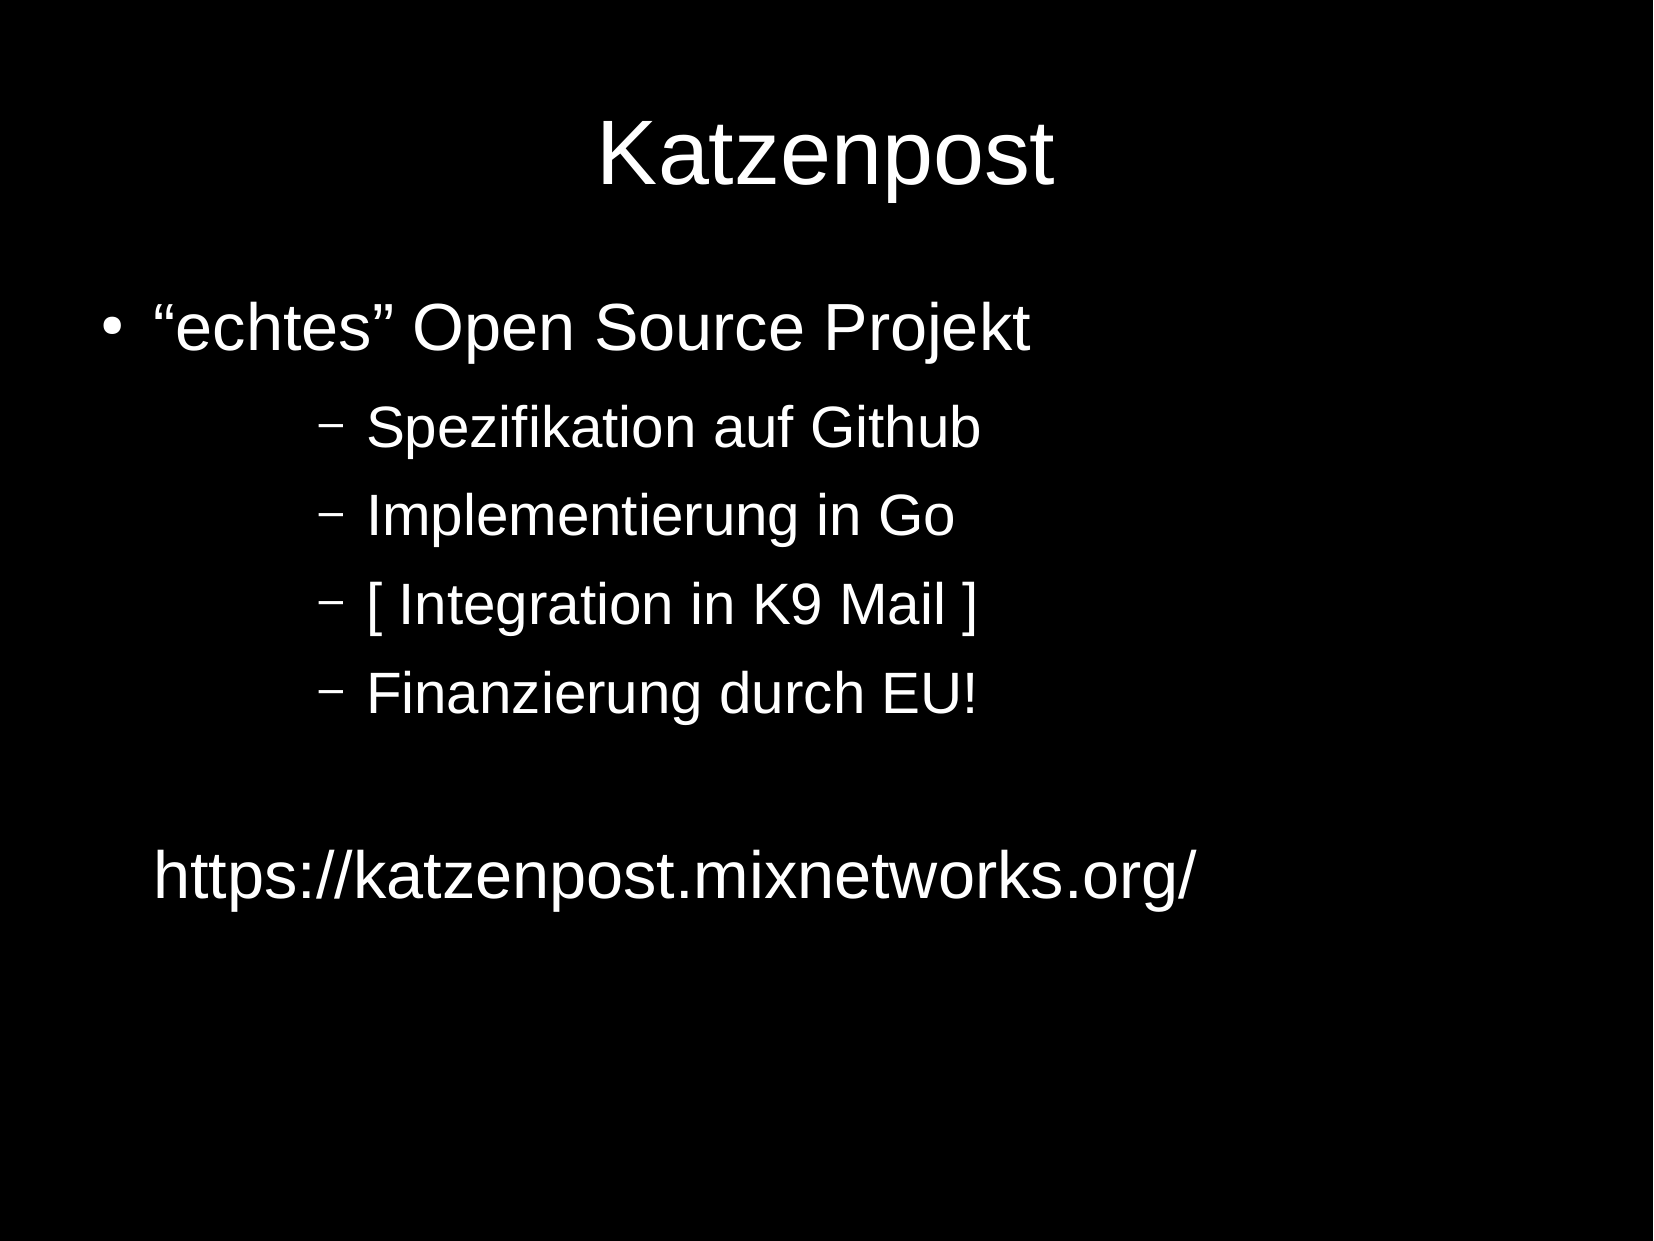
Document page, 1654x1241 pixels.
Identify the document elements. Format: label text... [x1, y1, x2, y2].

list “echtes” Open Source Projekt Spezifikation auf Github Implementierung in Go [ Integration in K9 Mail ] Finanzierung durch EU! https://katzenpost.mixnetworks.org/ [82, 290, 1571, 1241]
title Katzenpost [82, 49, 1571, 257]
